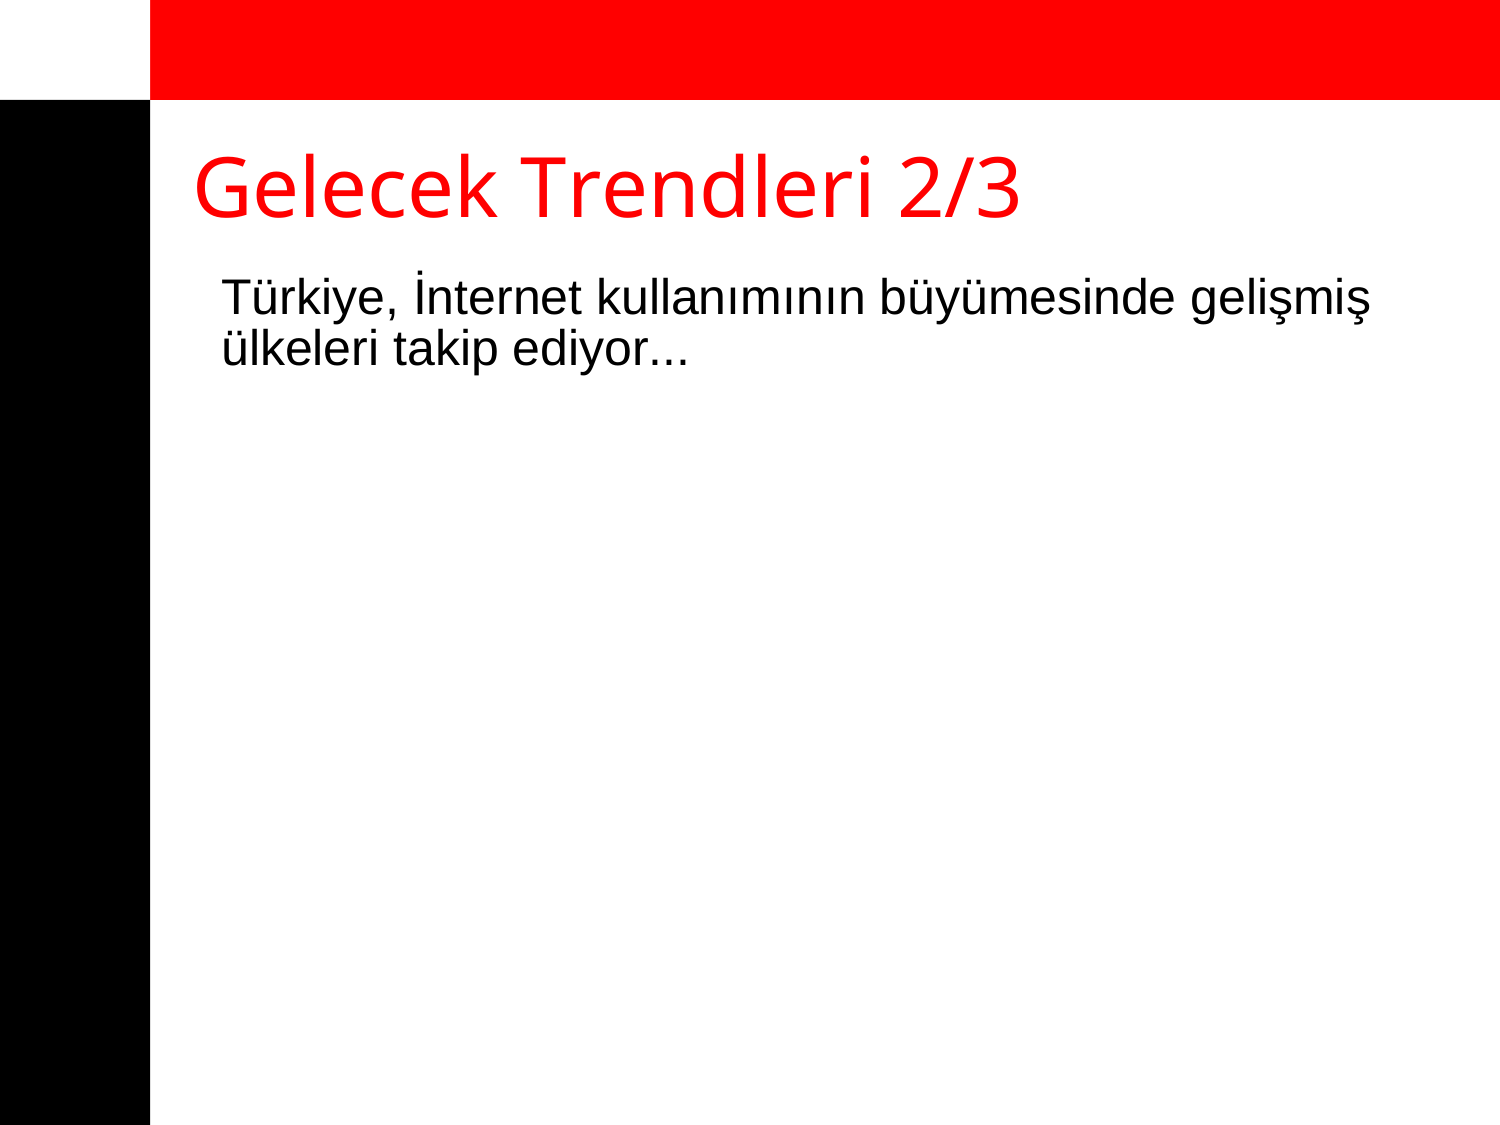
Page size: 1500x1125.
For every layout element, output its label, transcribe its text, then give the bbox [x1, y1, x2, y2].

title Gelecek Trendleri 2/3 [177, 103, 1388, 266]
text_box Türkiye, İnternet kullanımının büyümesinde gelişmiş ülkeleri takip ediyor... [206, 265, 1447, 384]
